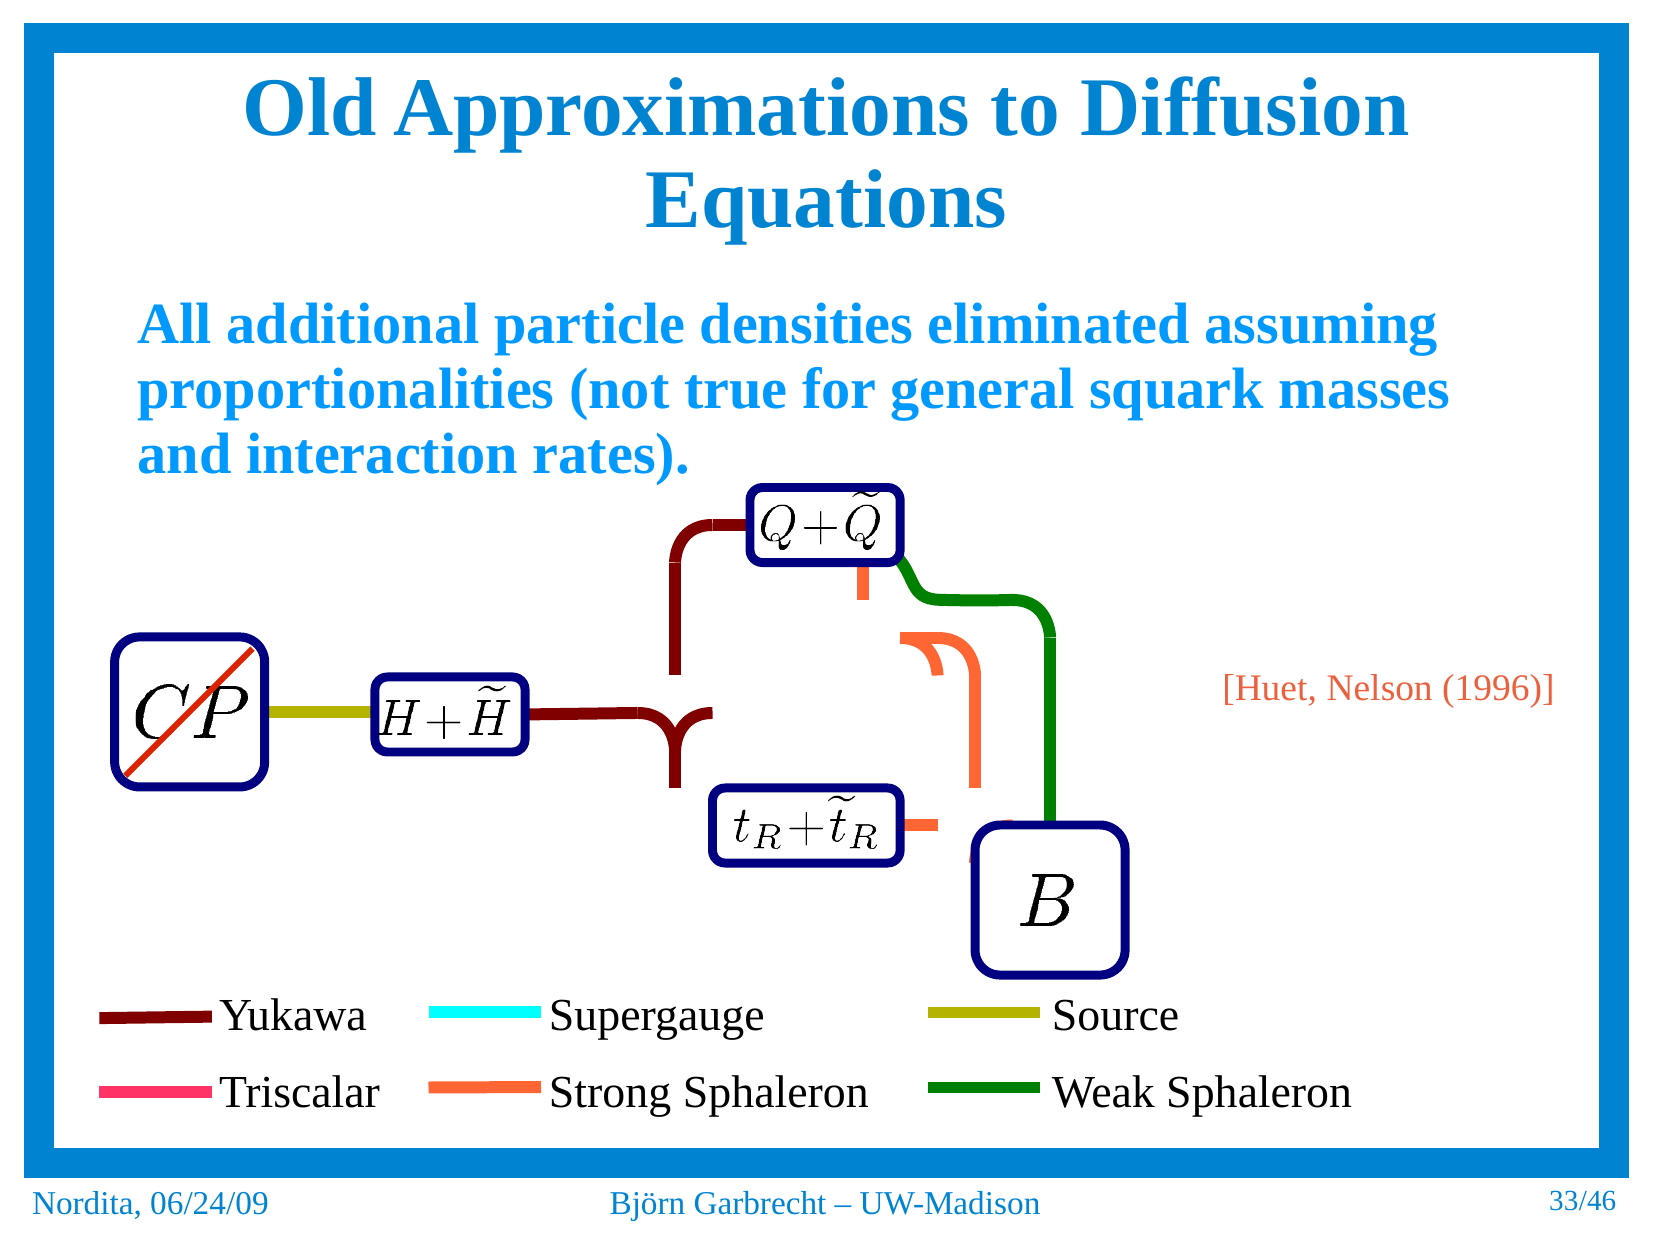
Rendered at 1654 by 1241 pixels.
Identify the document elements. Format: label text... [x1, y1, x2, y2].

text_box [752, 528, 901, 563]
picture [729, 792, 885, 853]
text_box Source [1037, 982, 1195, 1054]
text_box Supergauge [534, 982, 779, 1054]
text_box [378, 676, 522, 681]
text_box [712, 787, 901, 864]
text_box All additional particle densities eliminated assuming proportionalities (not true for general squark masses and interaction rates). [122, 284, 1465, 528]
text_box Weak Sphaleron [1037, 1059, 1369, 1130]
picture [159, 680, 262, 748]
text_box Yukawa [204, 982, 382, 1054]
picture [126, 680, 215, 748]
text_box Strong Sphaleron [534, 1059, 884, 1130]
title Old Approximations to Diffusion Equations [82, 44, 1571, 262]
text_box [Huet, Nelson (1996)] [1207, 659, 1568, 720]
text_box [114, 636, 265, 787]
picture [750, 528, 895, 557]
picture [372, 681, 523, 742]
text_box Triscalar [204, 1059, 396, 1130]
picture [1011, 868, 1094, 936]
text_box [975, 825, 1126, 976]
text_box [375, 682, 526, 753]
